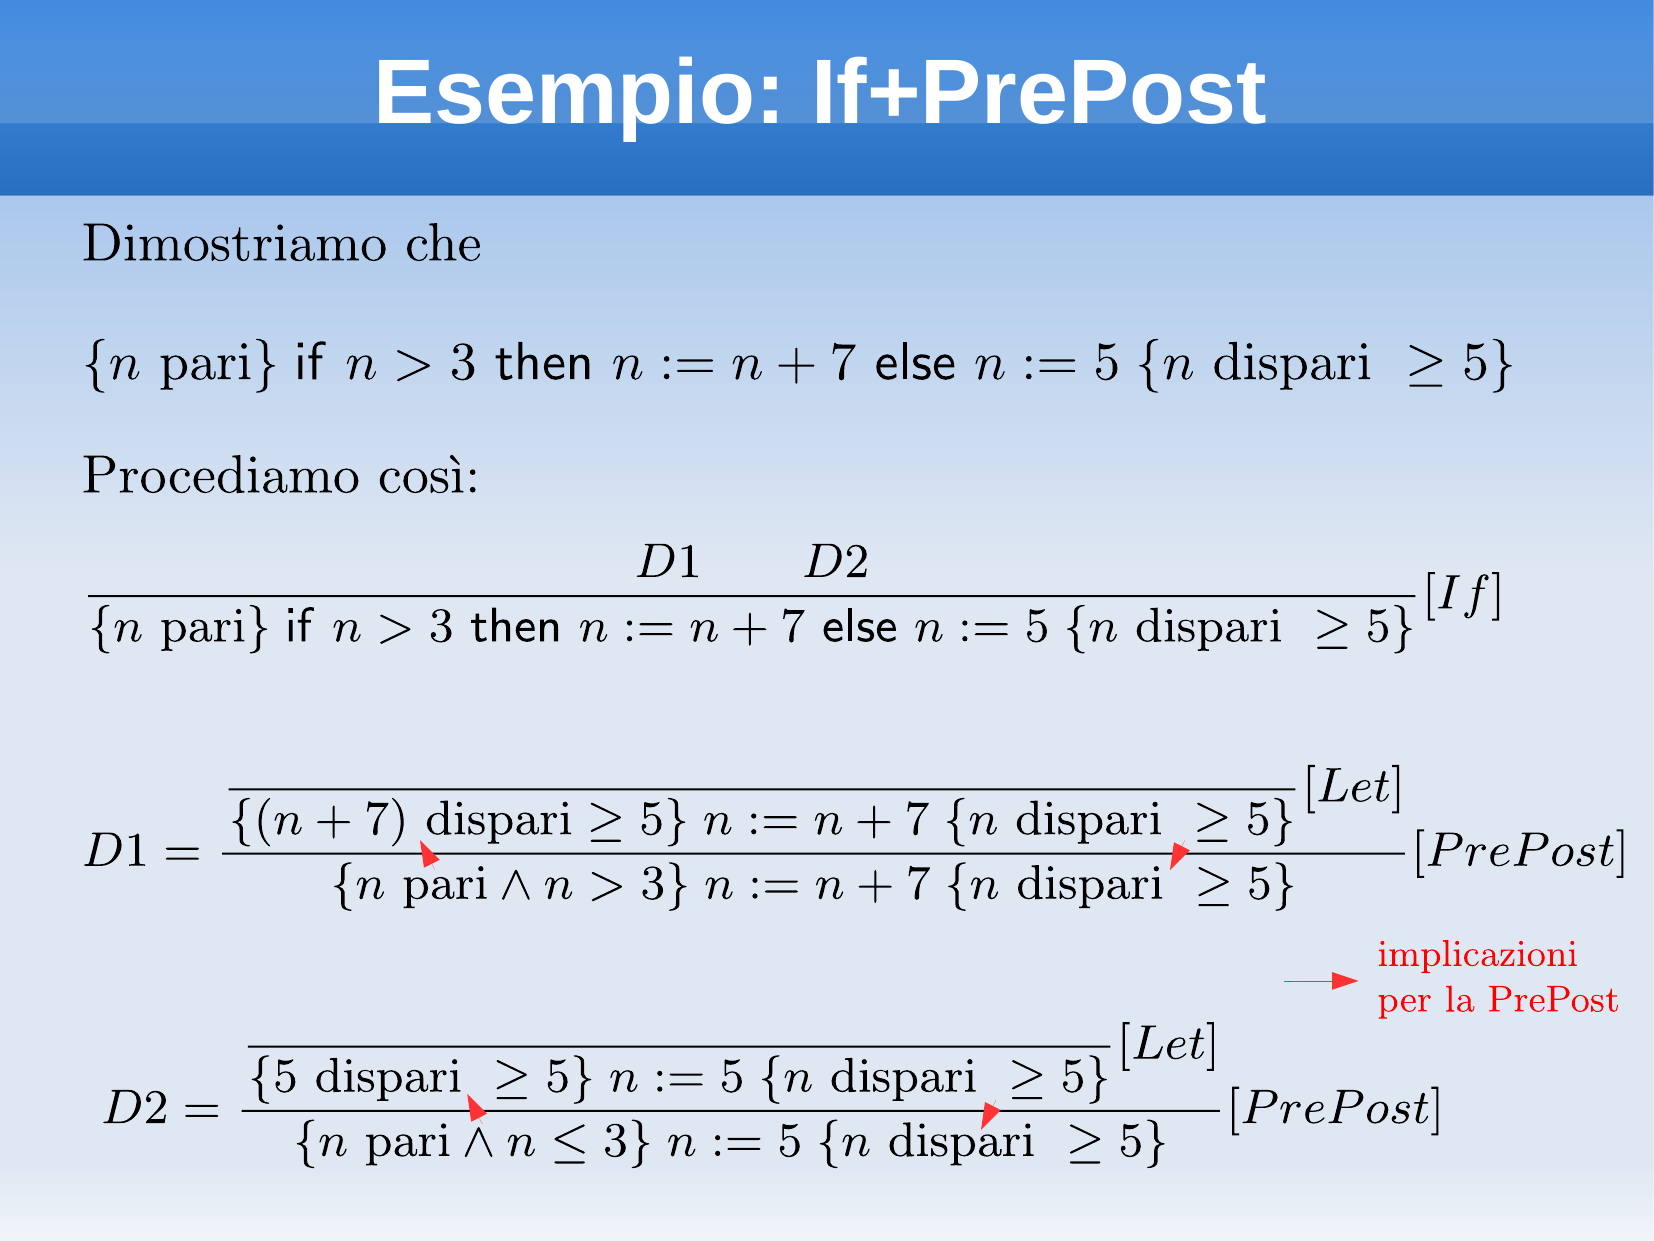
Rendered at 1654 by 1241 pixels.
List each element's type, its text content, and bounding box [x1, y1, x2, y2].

text_box [81, 223, 1630, 1169]
picture [0, 0, 1654, 1241]
title Esempio: If+PrePost [76, 0, 1565, 196]
